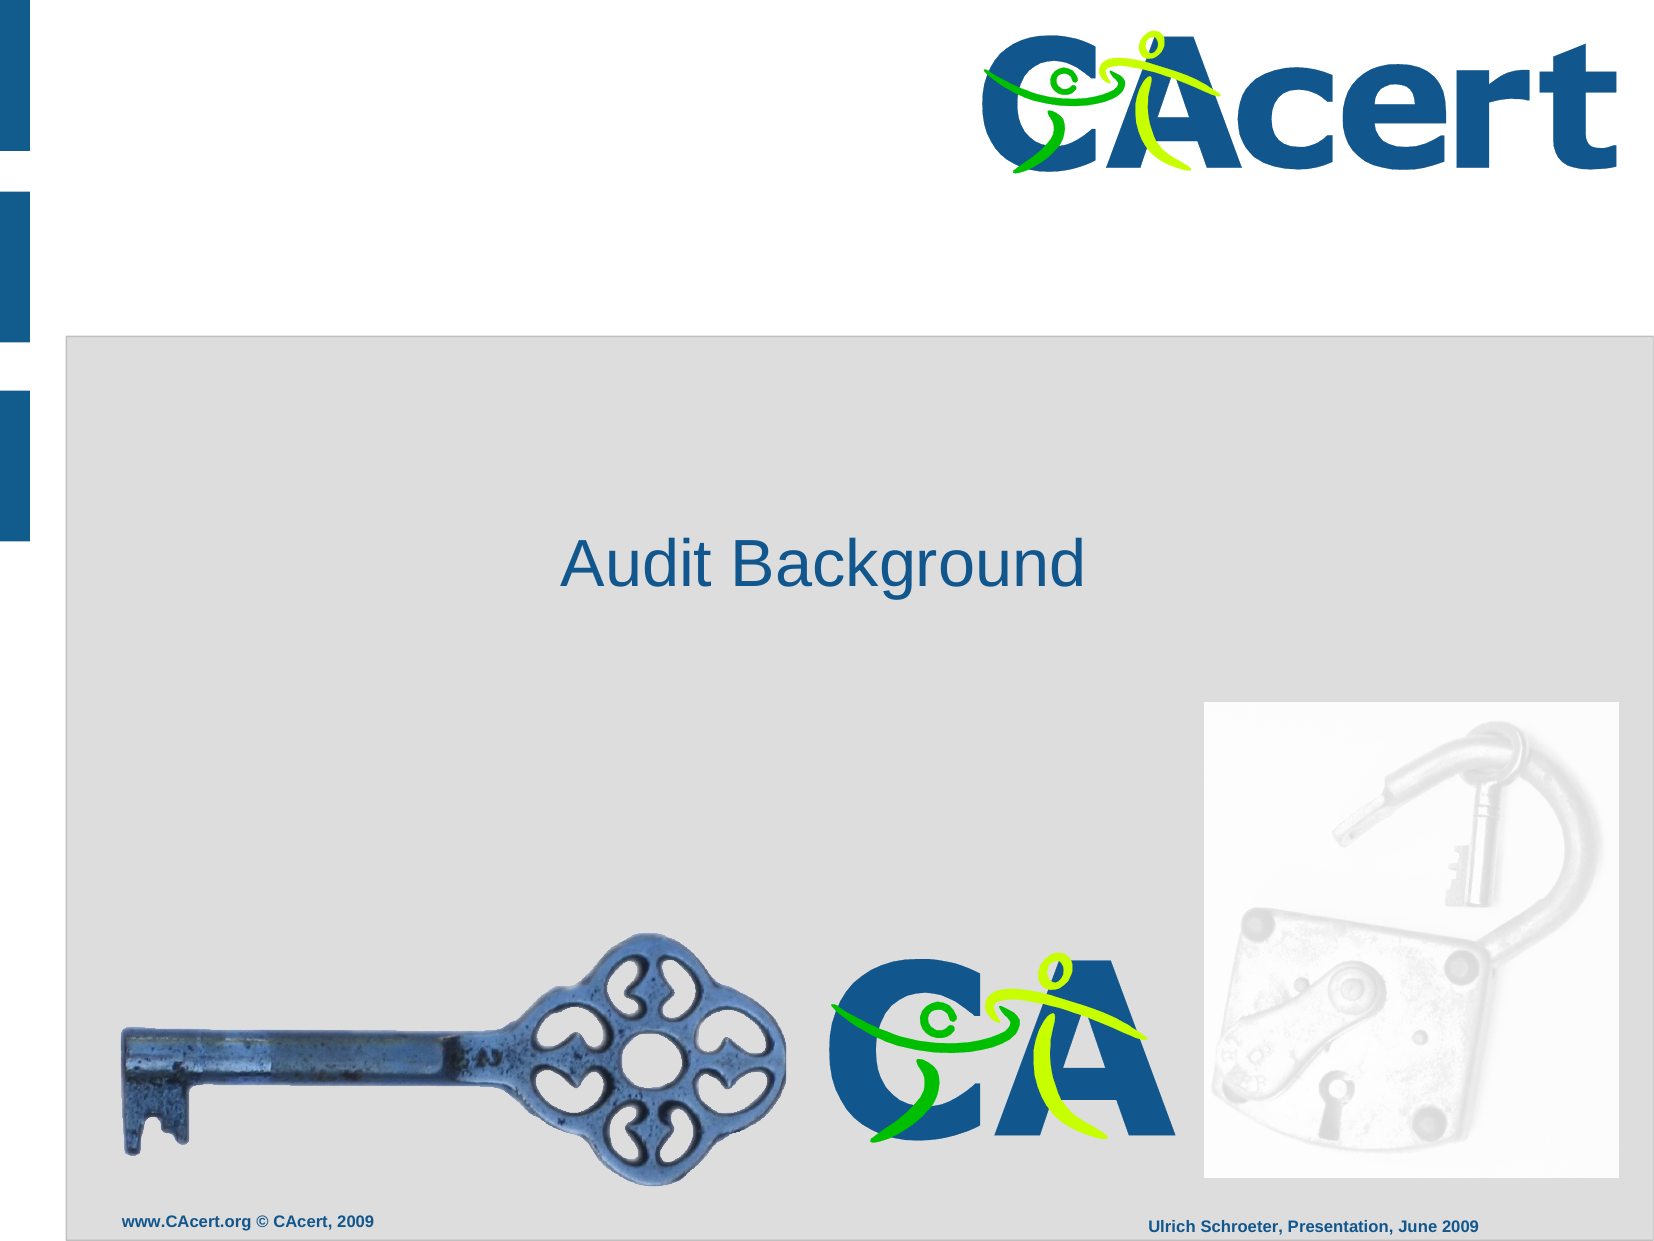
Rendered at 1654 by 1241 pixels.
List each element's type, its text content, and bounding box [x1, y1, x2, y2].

picture [106, 915, 800, 1203]
picture [1204, 702, 1619, 1178]
picture [826, 950, 1177, 1145]
title Audit Background [118, 442, 1530, 601]
